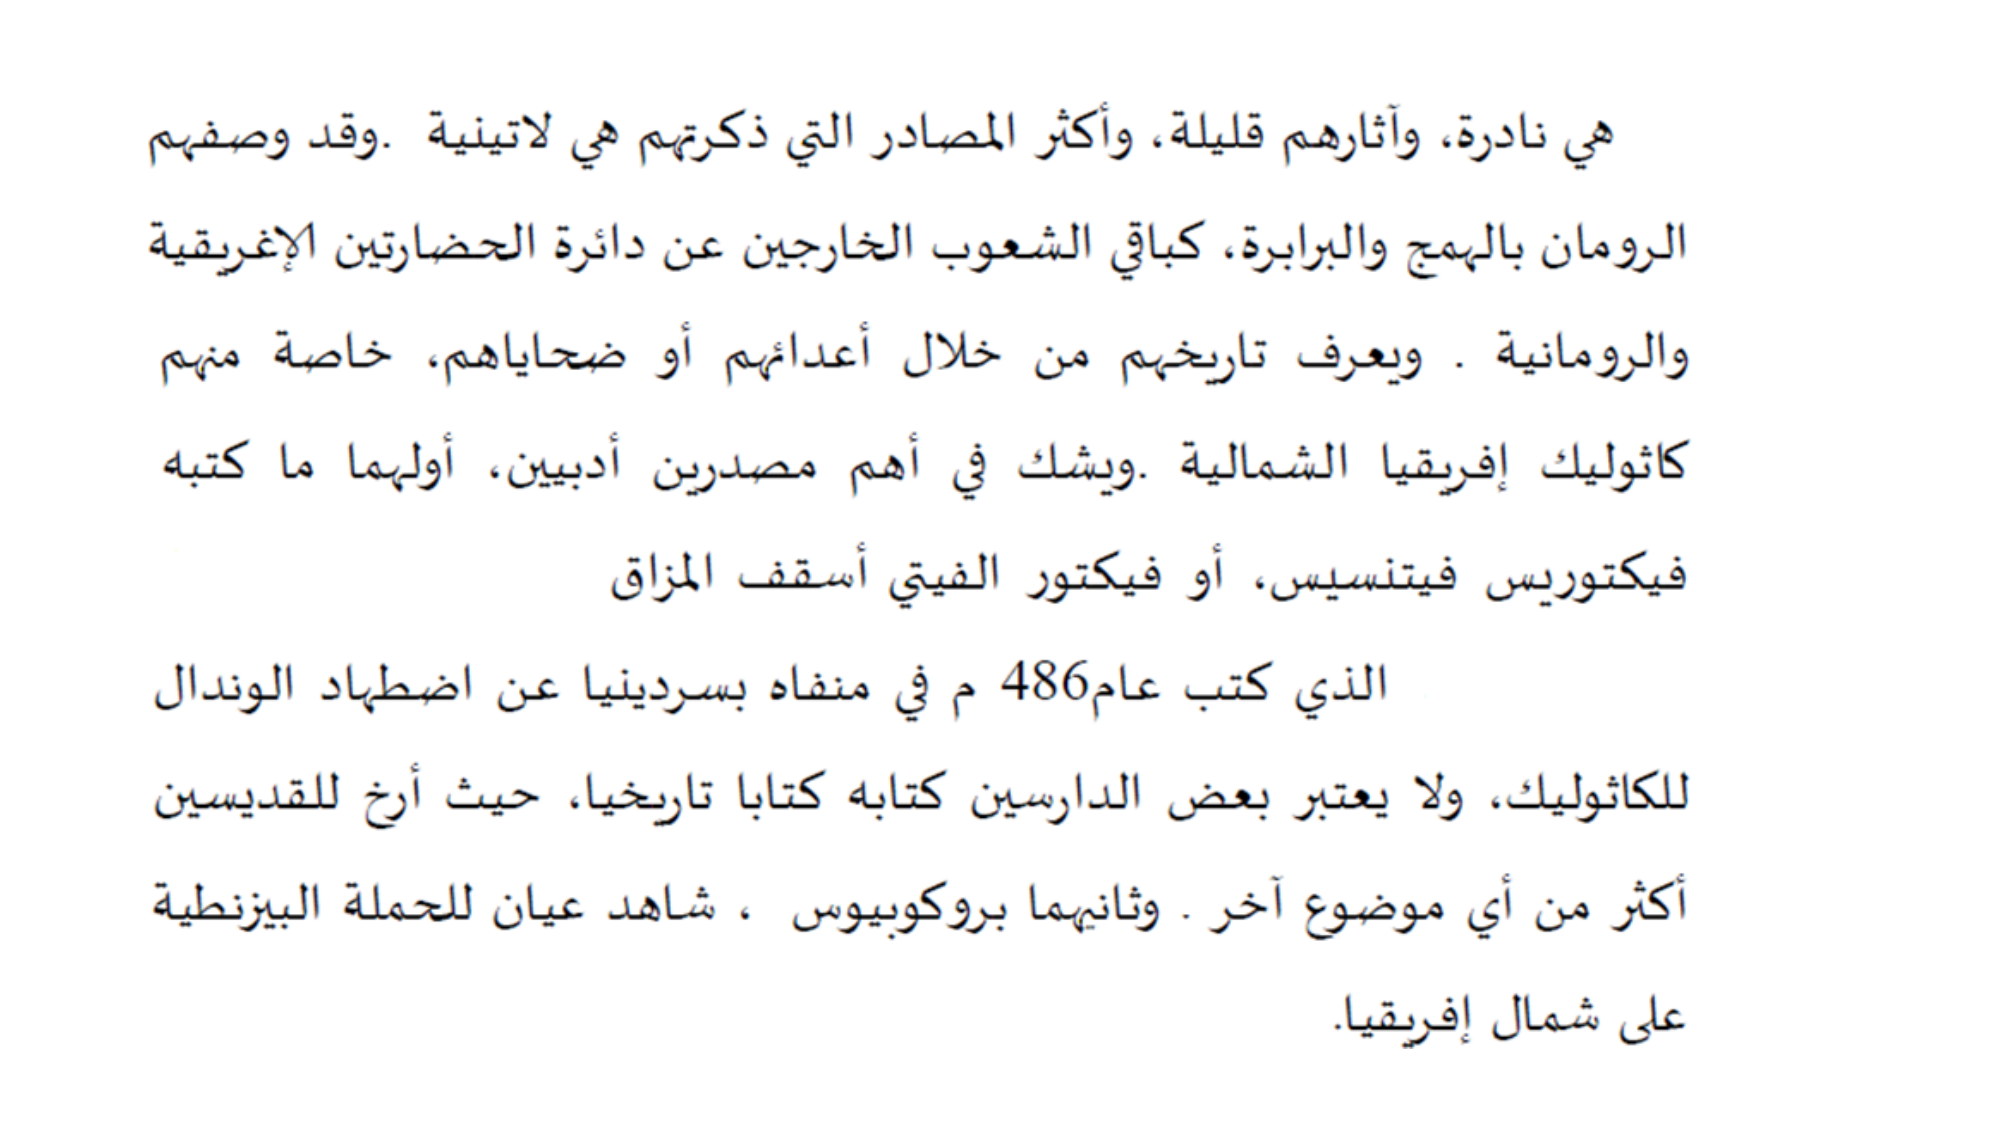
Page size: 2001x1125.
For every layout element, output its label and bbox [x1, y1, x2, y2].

picture [147, 76, 1741, 1049]
